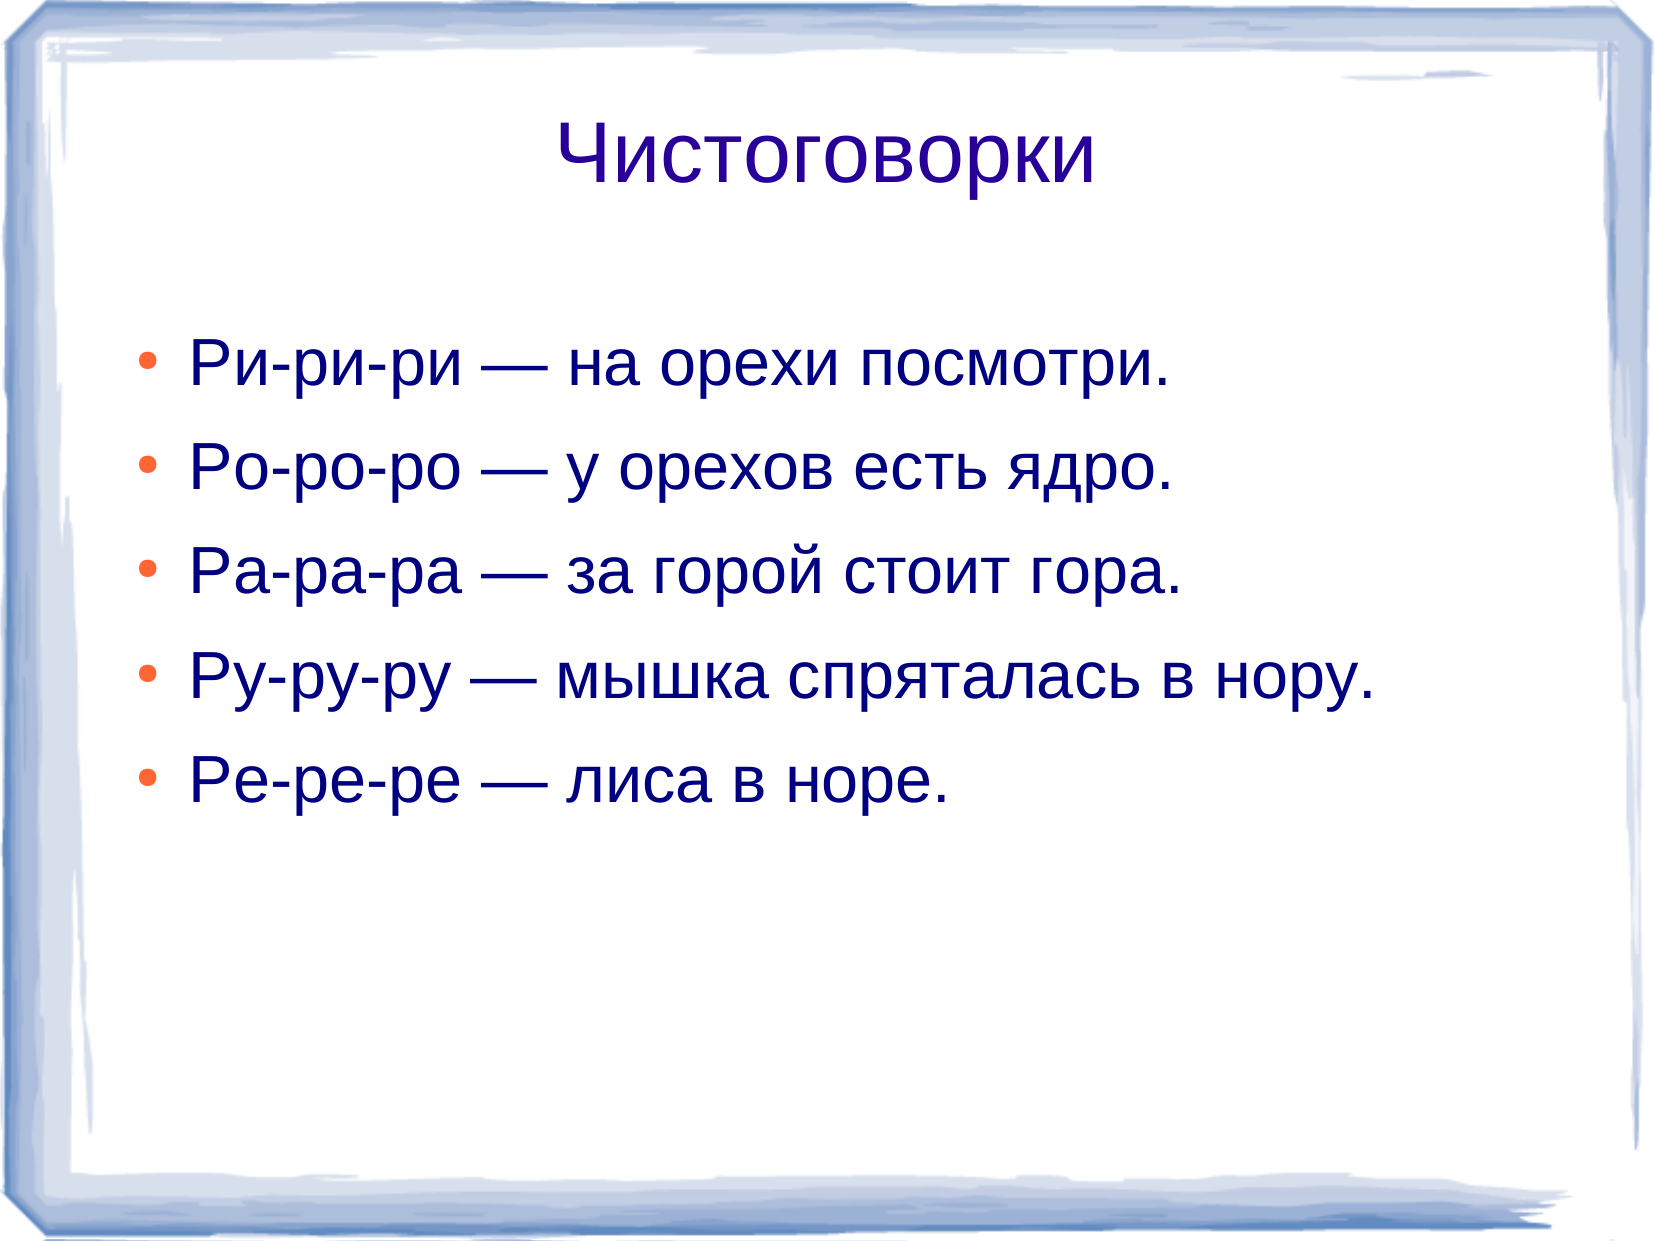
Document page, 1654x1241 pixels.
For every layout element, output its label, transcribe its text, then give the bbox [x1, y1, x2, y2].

title Чистоговорки [82, 49, 1571, 257]
list Ри-ри-ри — на орехи посмотри. Ро-ро-ро — у орехов есть ядро. Ра-ра-ра — за горой стоит гора. Ру-ру-ру — мышка спряталась в нору. Ре-ре-ре — лиса в норе. [118, 324, 1571, 1144]
picture [0, 0, 1654, 1241]
